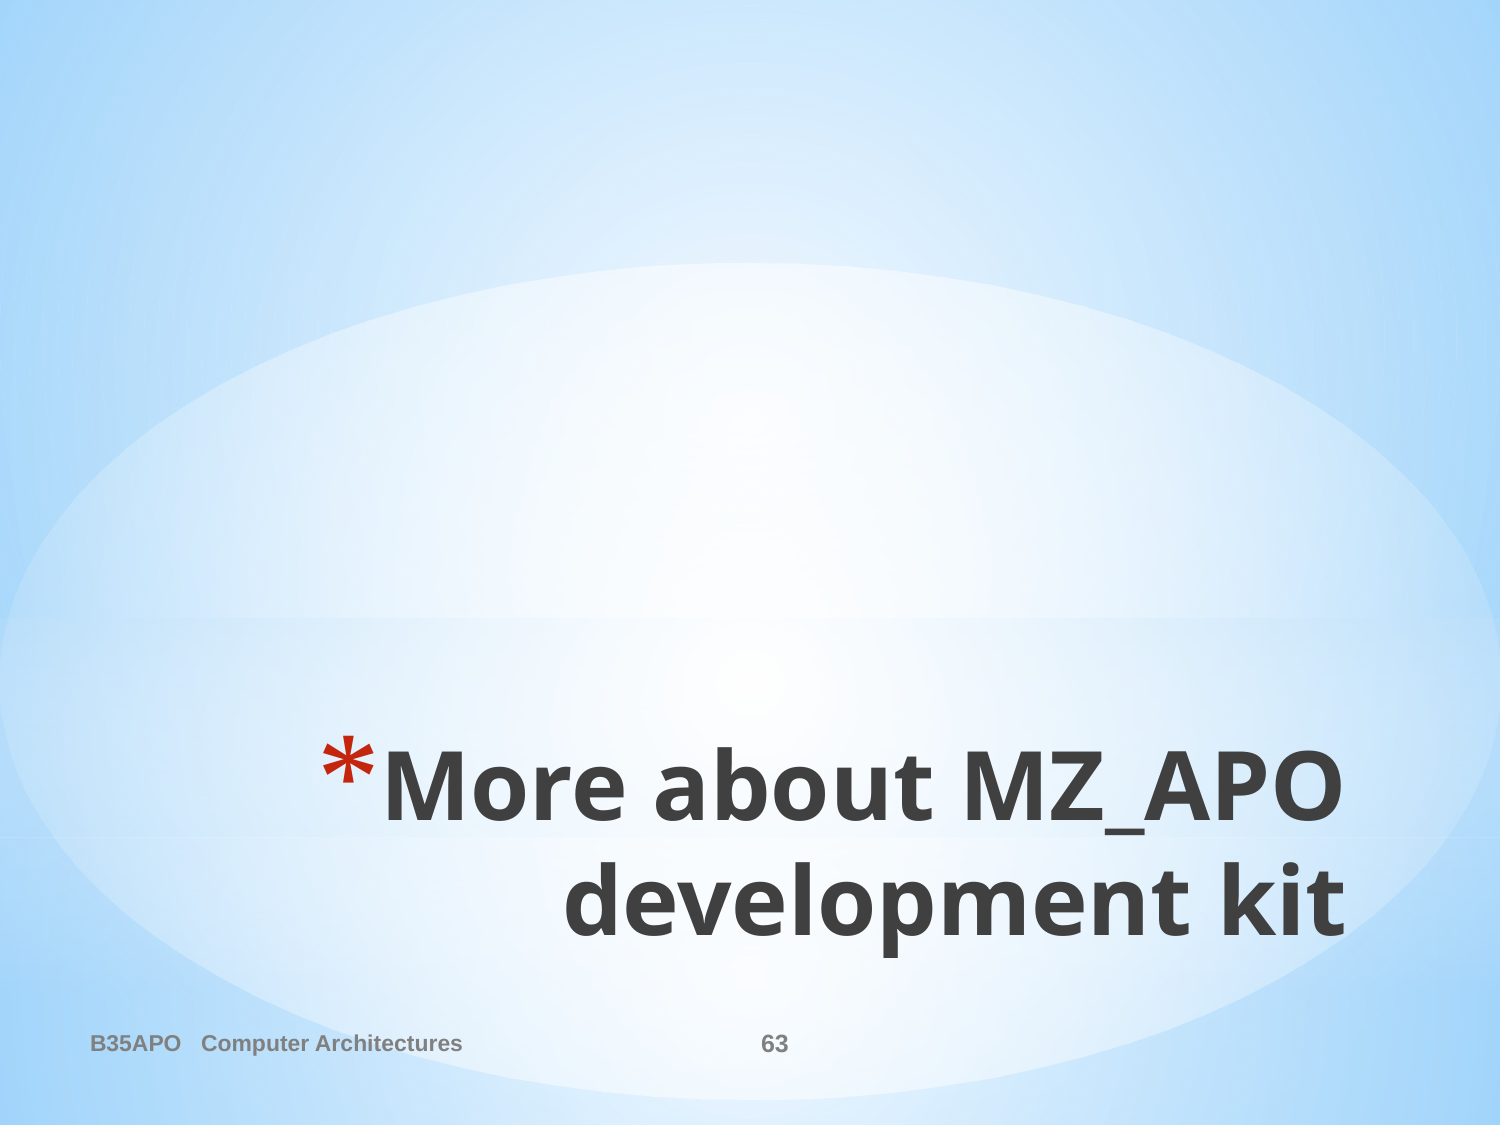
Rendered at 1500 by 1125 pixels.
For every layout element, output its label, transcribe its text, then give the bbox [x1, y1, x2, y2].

footer B35APO Computer Architectures [75, 1012, 624, 1073]
slide_number <number> [624, 1012, 925, 1073]
title More about MZ_APO development kit [0, 717, 1363, 905]
